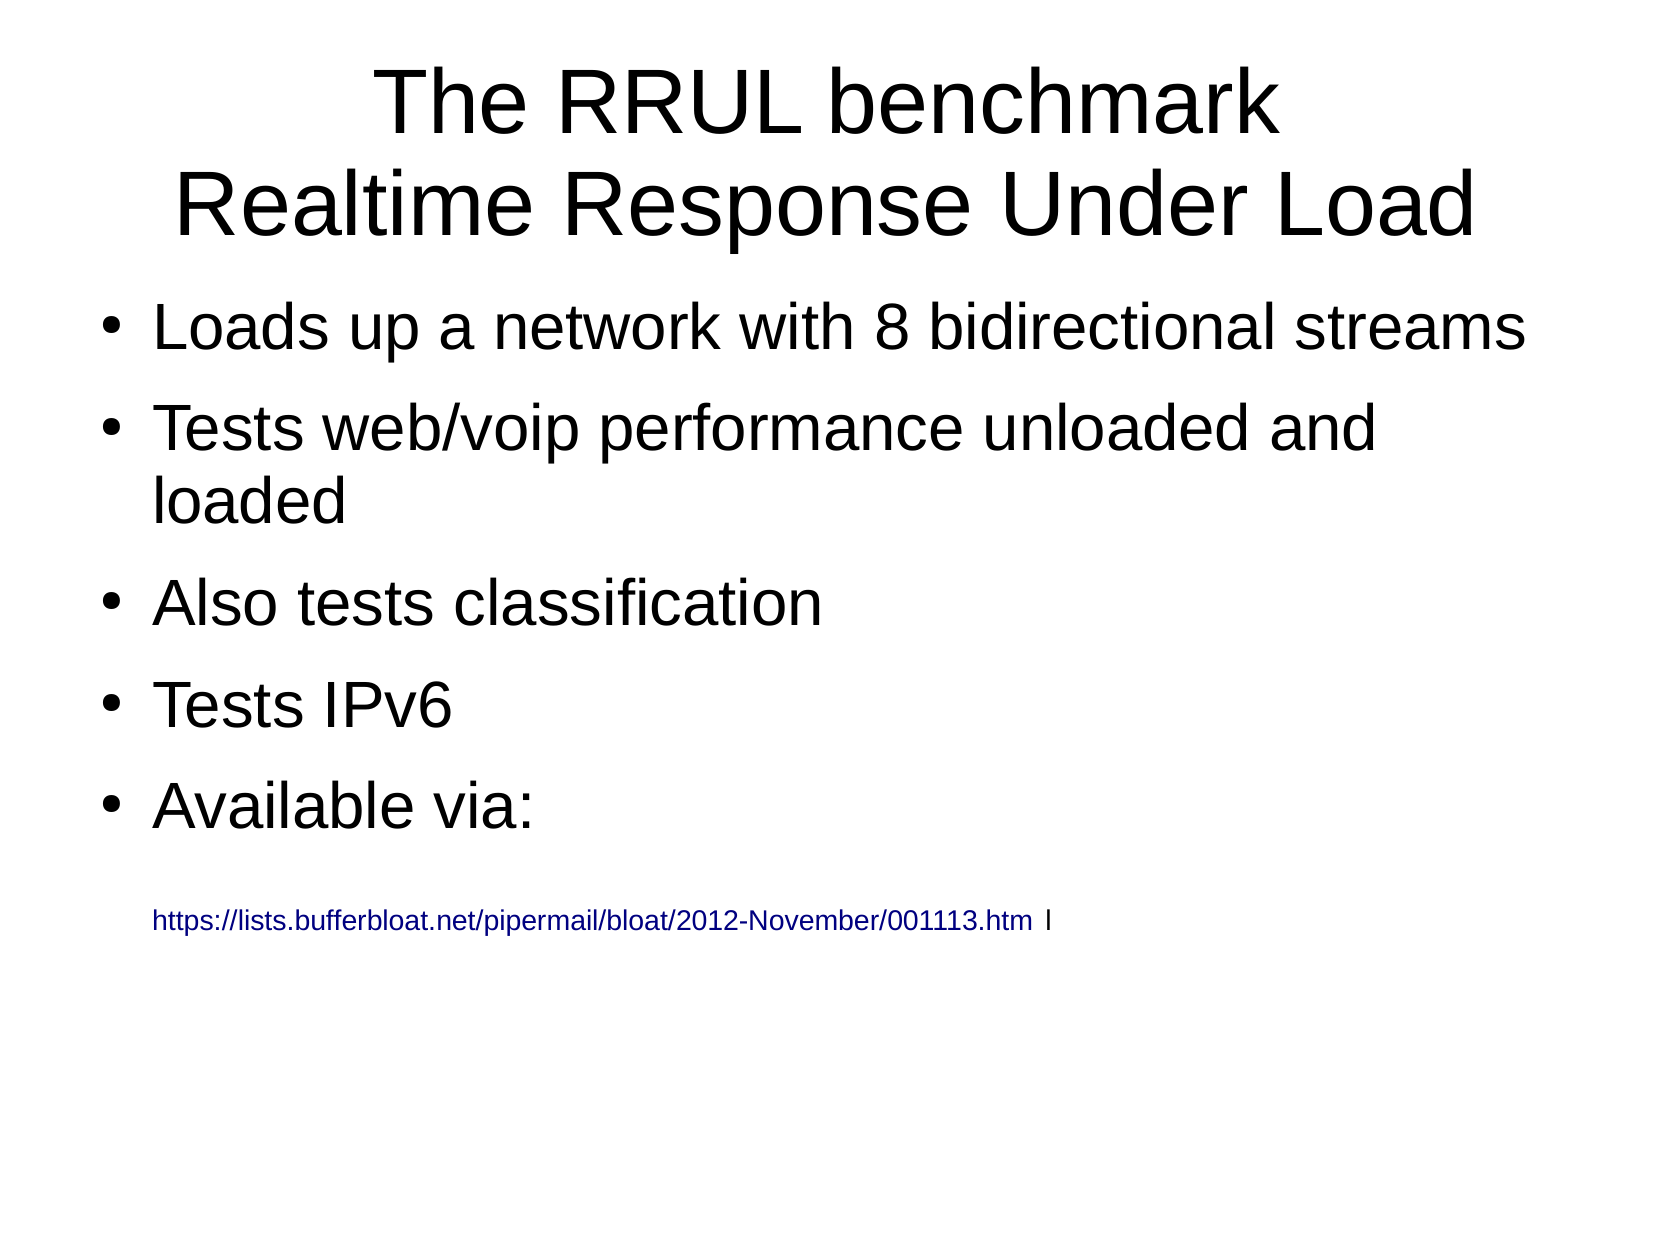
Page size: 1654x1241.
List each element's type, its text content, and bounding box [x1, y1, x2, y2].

title The RRUL benchmark Realtime Response Under Load [82, 49, 1571, 257]
list Loads up a network with 8 bidirectional streams Tests web/voip performance unloaded and loaded Also tests classification Tests IPv6 Available via: https://lists.bufferbloat.net/pipermail/bloat/2012-November/001113.html [82, 290, 1538, 1010]
